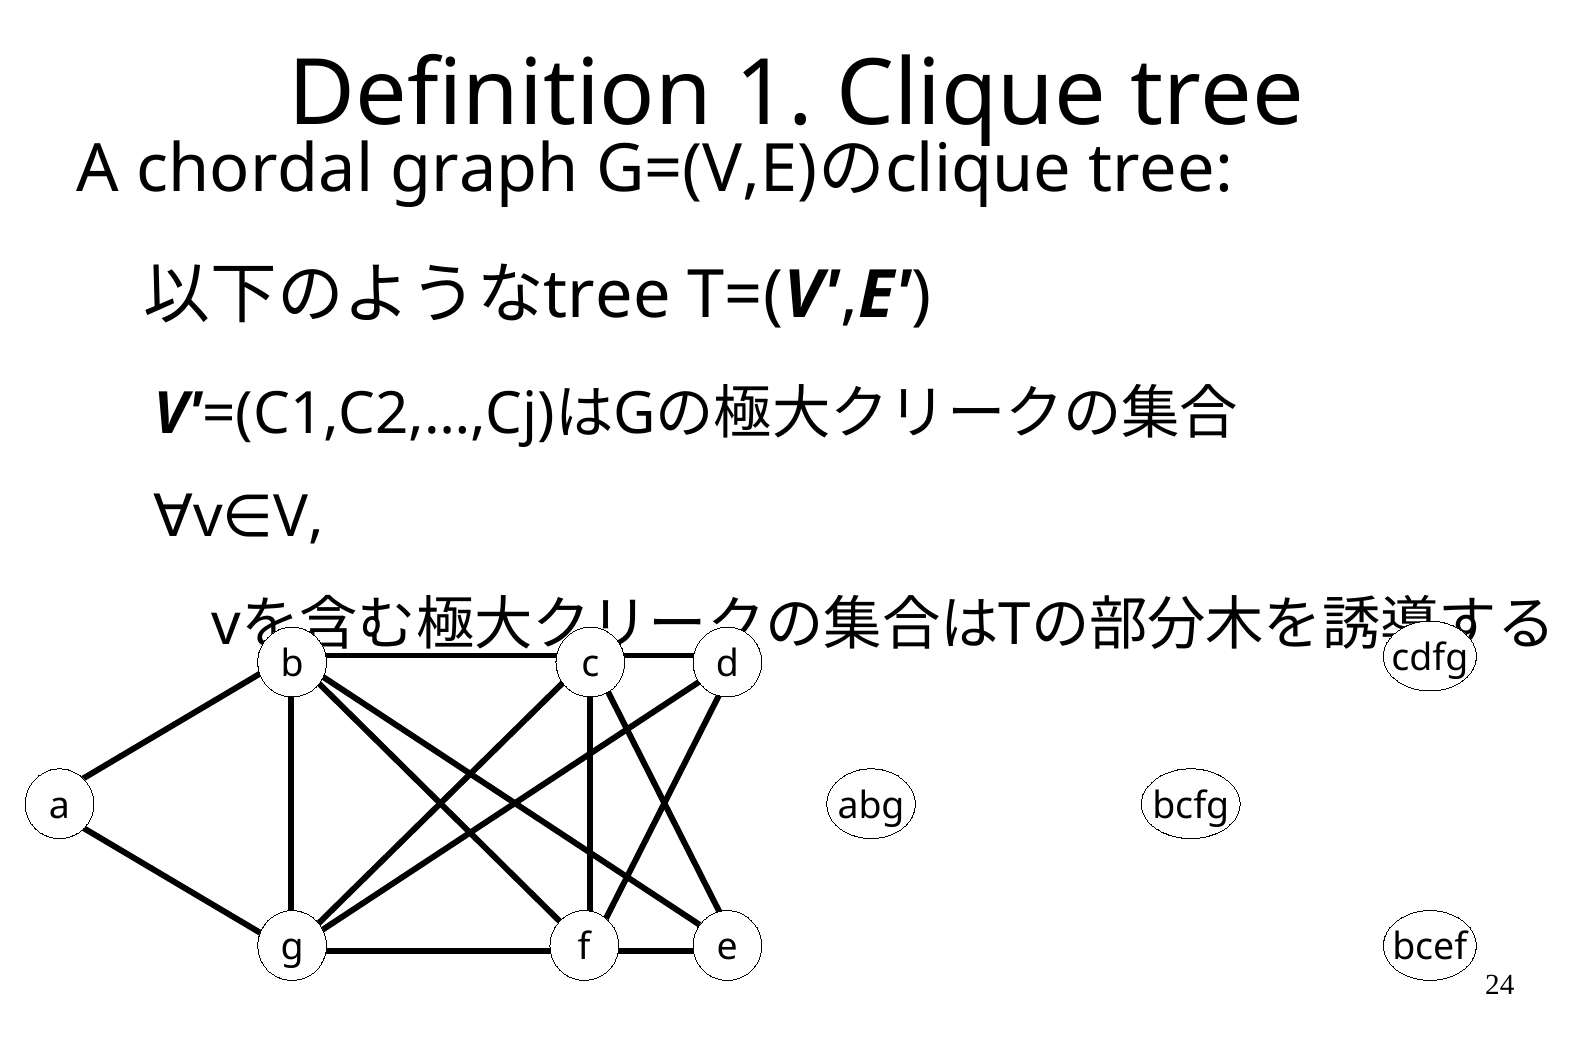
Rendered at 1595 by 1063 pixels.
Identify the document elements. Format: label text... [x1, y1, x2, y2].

text_box b [257, 627, 327, 697]
text_box bcef [1383, 910, 1477, 981]
text_box g [257, 910, 327, 981]
text_box e [693, 910, 762, 981]
list A chordal graph G=(V,E)のclique tree: 以下のようなtree T=(V',E') V'=(C1,C2,…,Cj)はGの極大クリークの集合 ∀v∈V, vを含む極大クリークの集合はTの部分木を誘導する [59, 113, 1565, 552]
text_box f [549, 910, 619, 981]
text_box cdfg [1383, 621, 1477, 691]
text_box c [555, 627, 625, 697]
text_box a [25, 768, 94, 839]
text_box abg [826, 768, 916, 839]
text_box bcfg [1141, 768, 1241, 839]
text_box d [693, 627, 762, 697]
title Definition 1. Clique tree [79, 0, 1515, 178]
